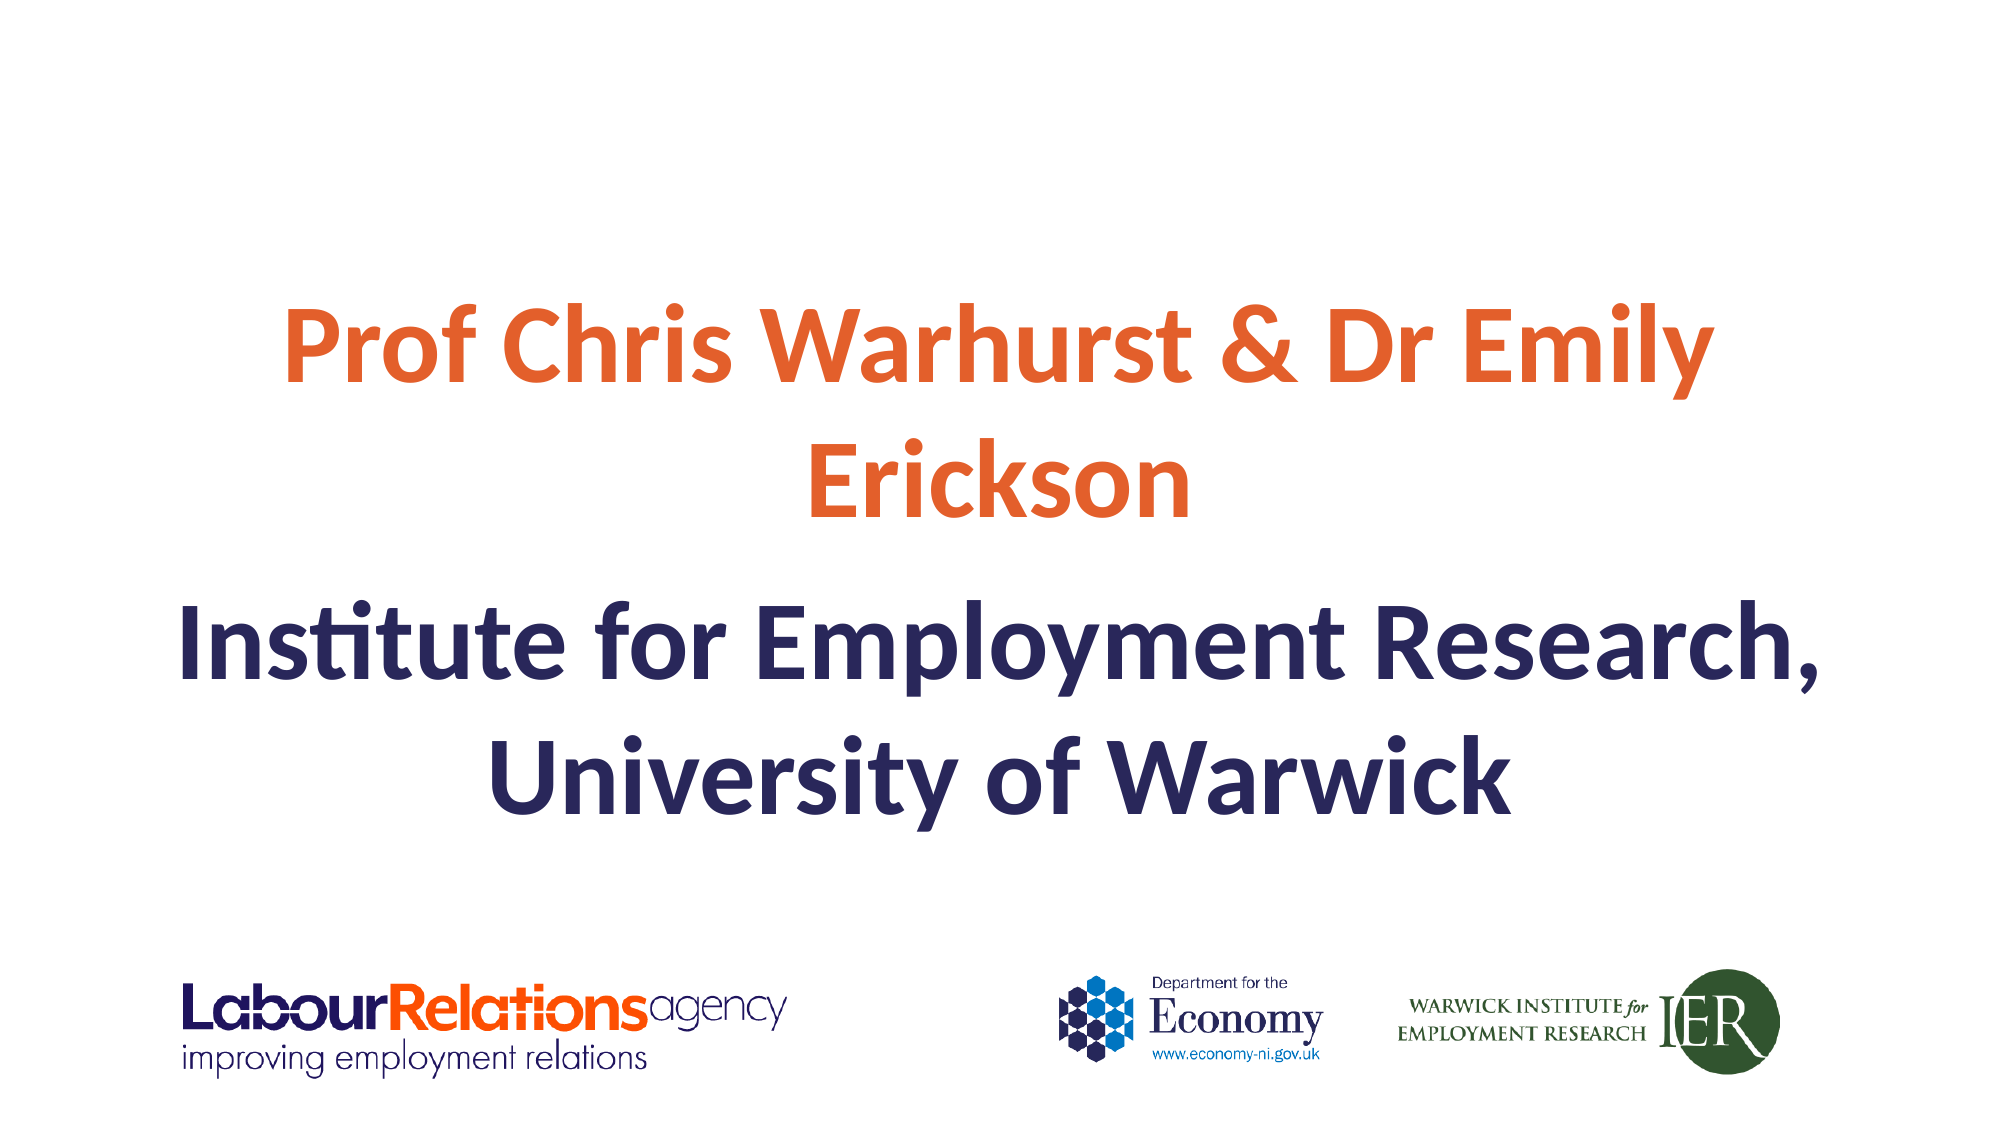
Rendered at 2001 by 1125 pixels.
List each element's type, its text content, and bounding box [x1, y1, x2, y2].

picture [118, 1005, 1844, 1125]
text_box Prof Chris Warhurst & Dr Emily Erickson Institute for Employment Research, University of Warwick [99, 262, 1900, 1005]
